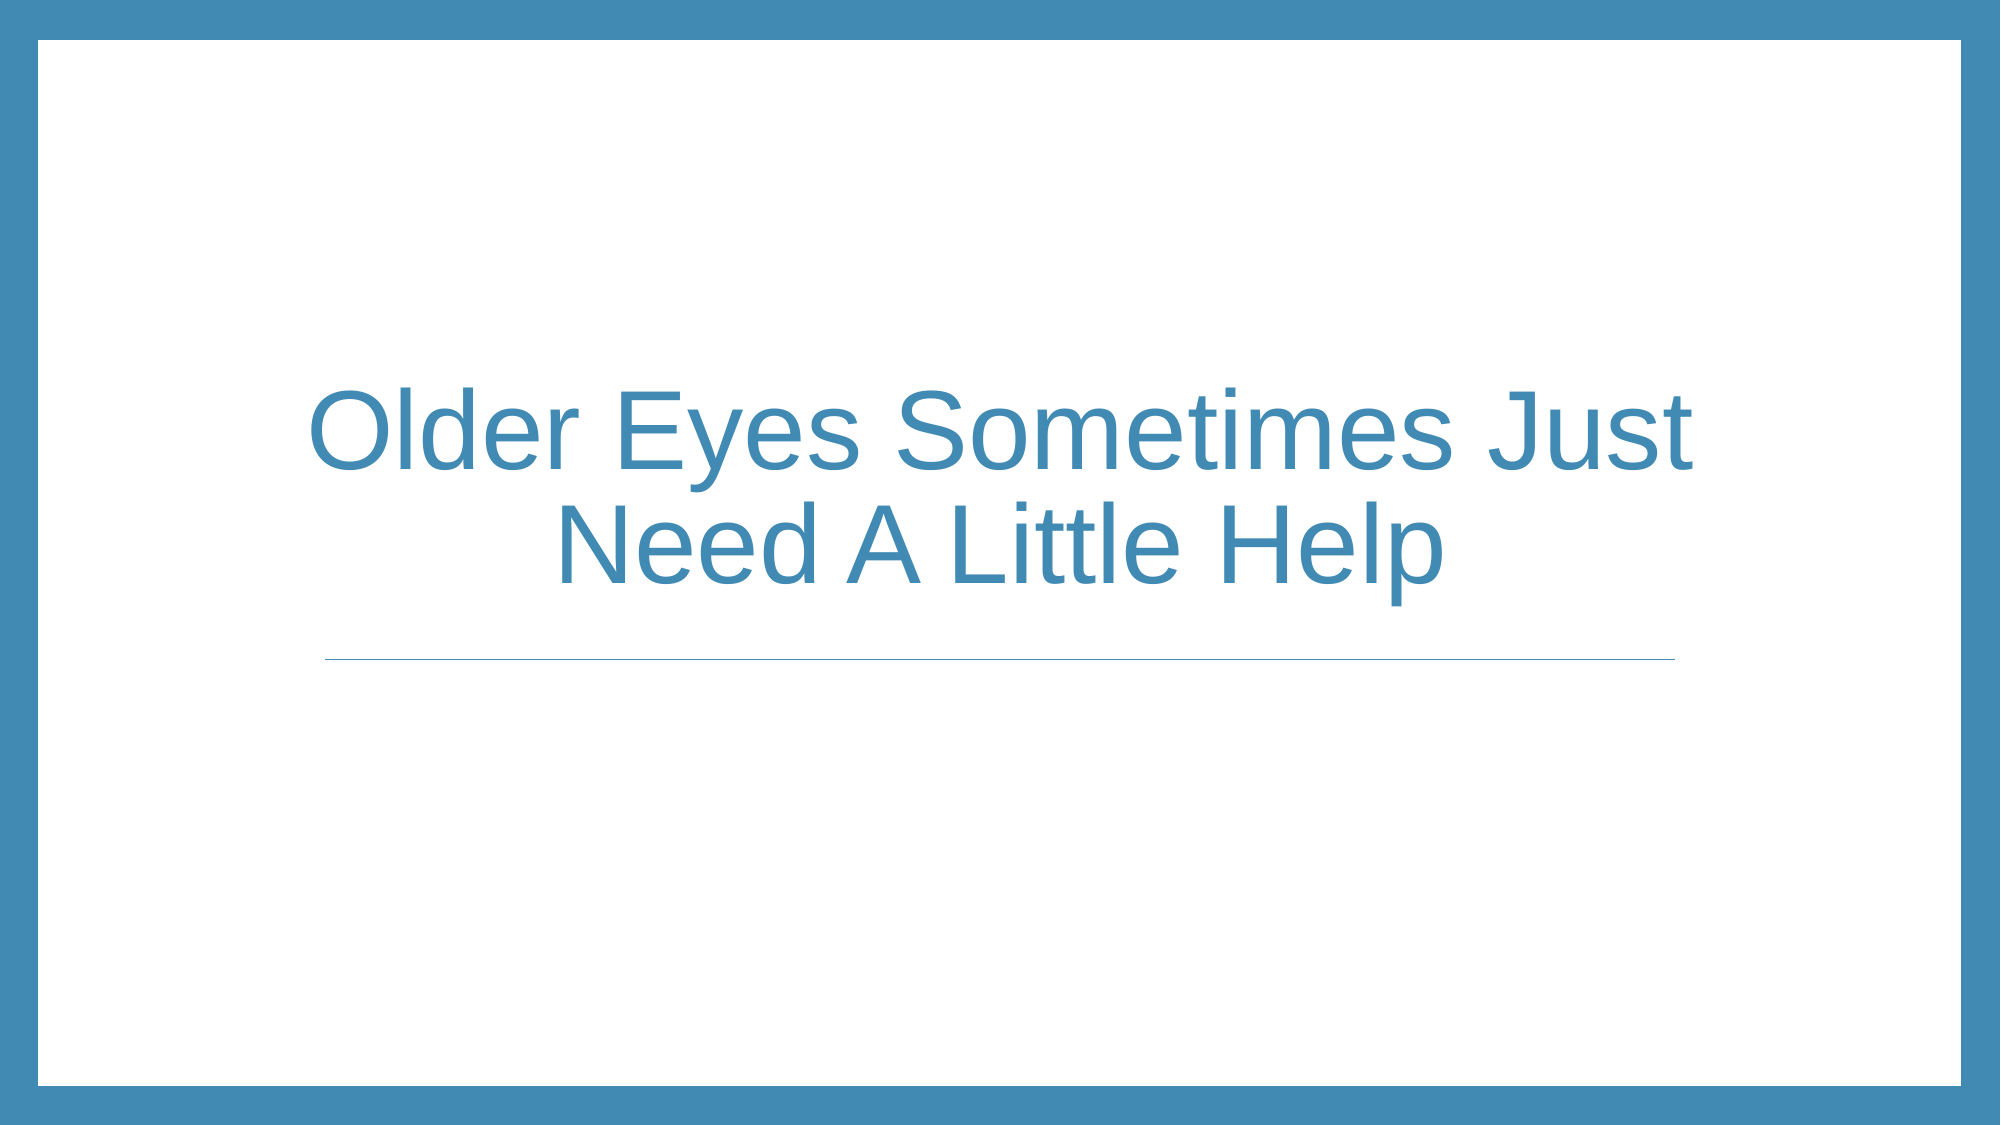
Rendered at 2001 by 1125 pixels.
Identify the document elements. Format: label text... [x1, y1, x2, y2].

text_box Older Eyes Sometimes Just Need A Little Help [280, 323, 1720, 615]
title [181, 192, 1817, 673]
